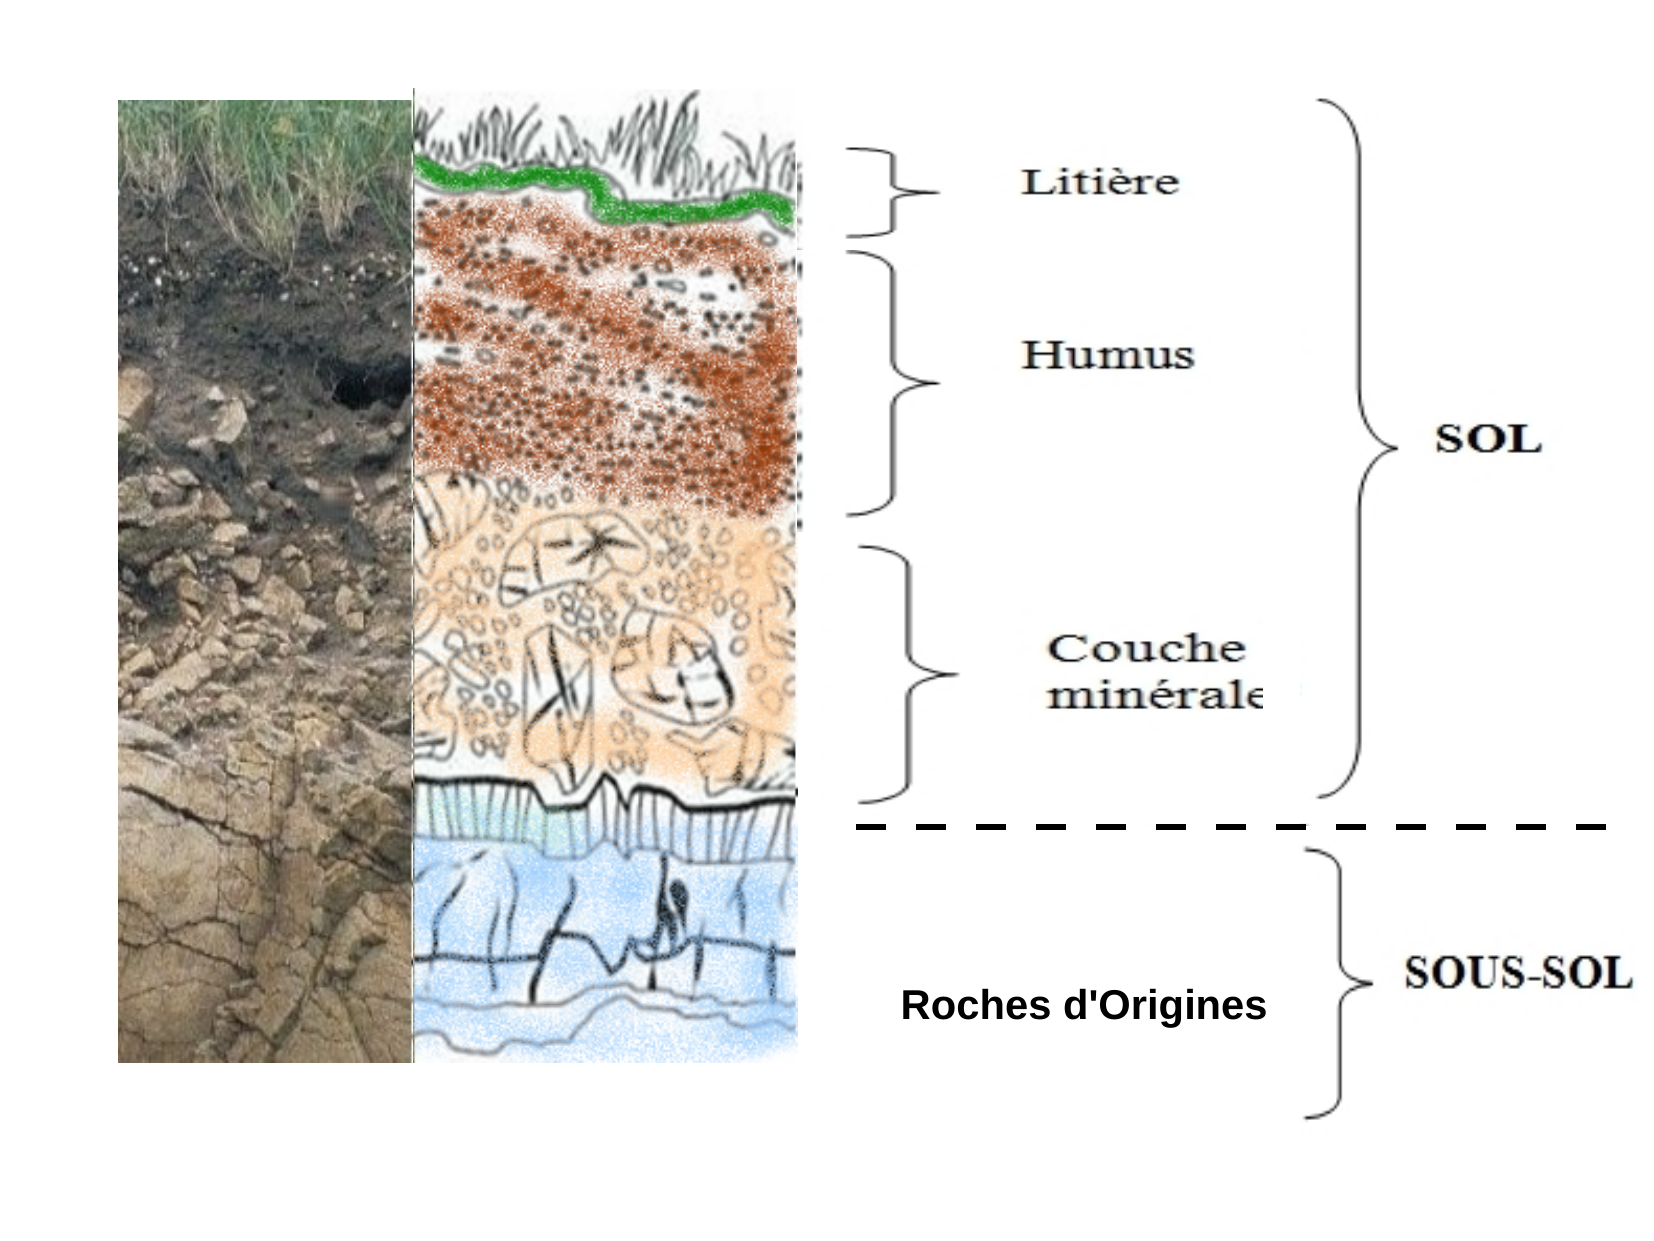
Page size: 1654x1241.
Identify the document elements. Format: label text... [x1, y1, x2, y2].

picture [1299, 88, 1638, 1152]
text_box Roches d'Origines [885, 974, 1283, 1037]
picture [118, 88, 1263, 1063]
